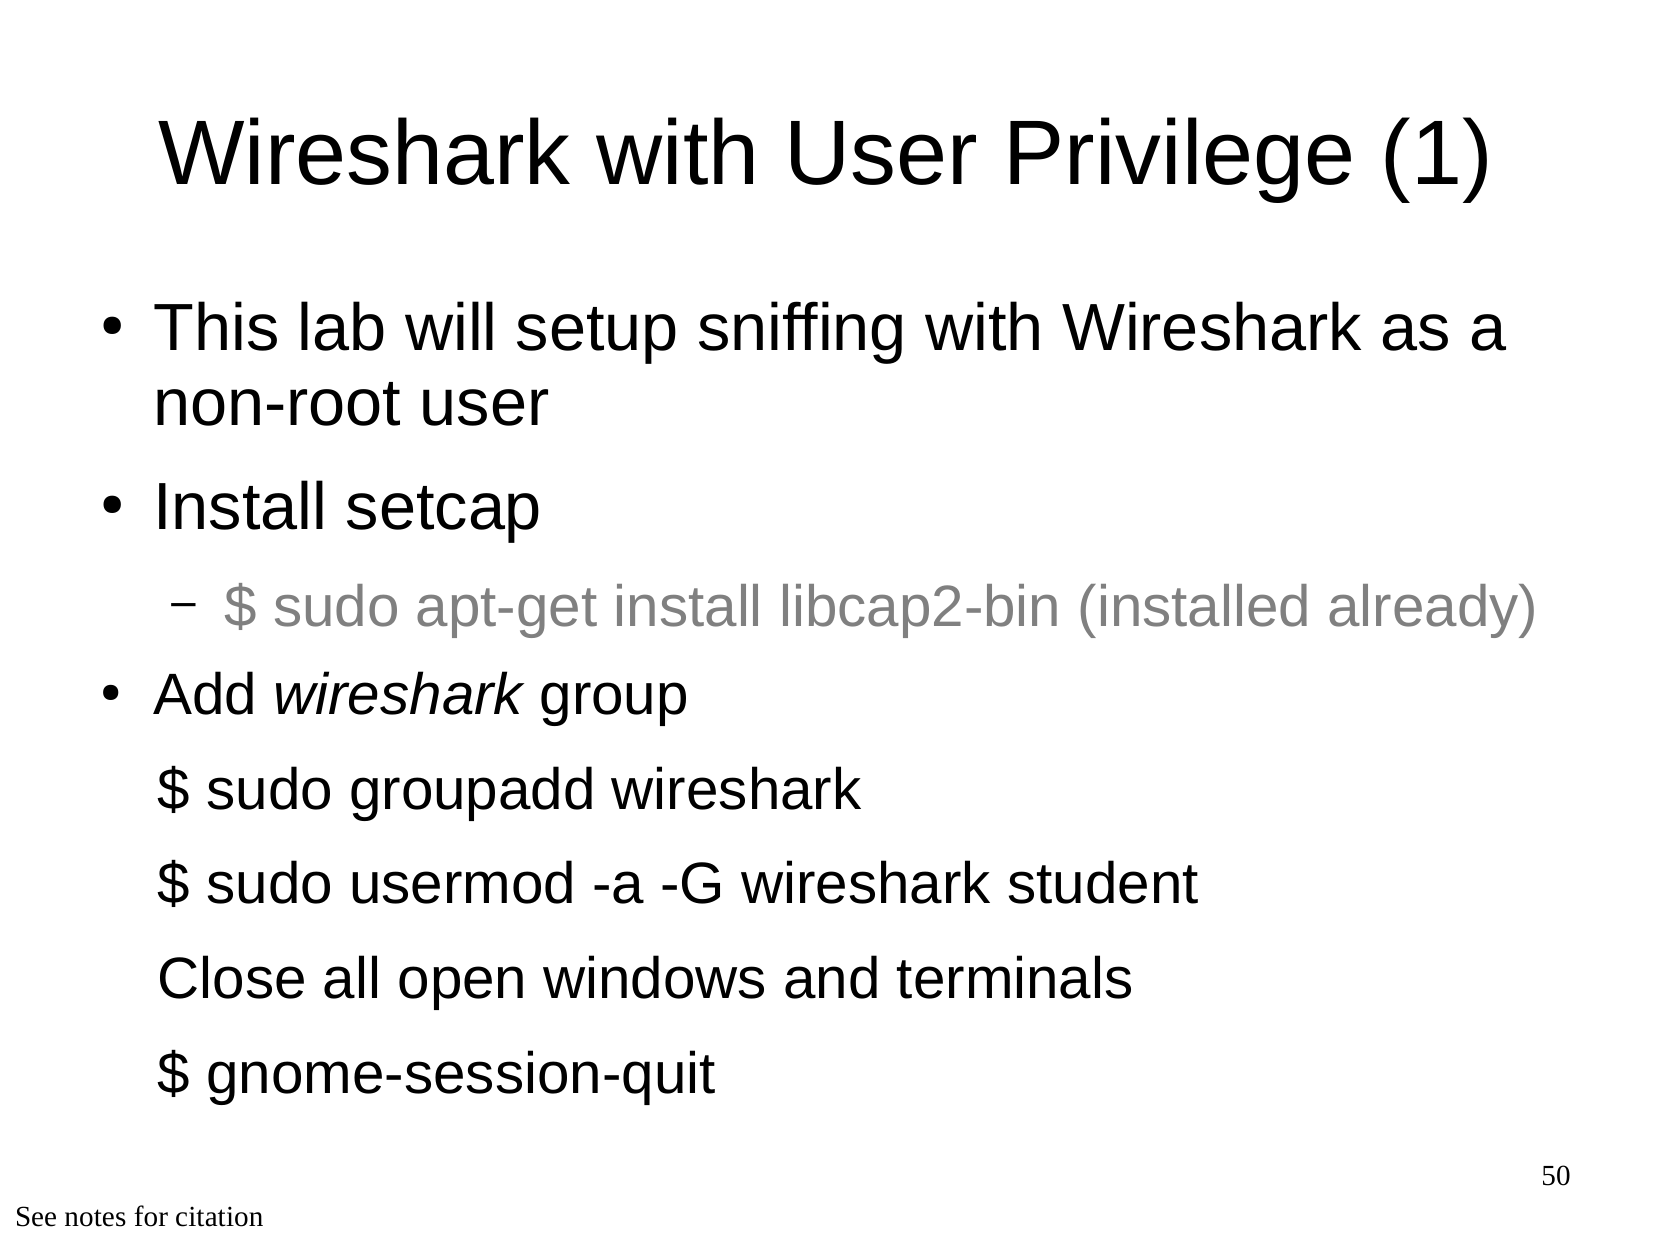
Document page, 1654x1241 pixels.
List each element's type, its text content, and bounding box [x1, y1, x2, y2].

title Wireshark with User Privilege (1) [82, 49, 1571, 257]
list This lab will setup sniffing with Wireshark as a non-root user Install setcap $ sudo apt-get install libcap2-bin (installed already) Add wireshark group $ sudo groupadd wireshark $ sudo usermod -a -G wireshark student Close all open windows and terminals $ gnome-session-quit [82, 290, 1576, 1126]
